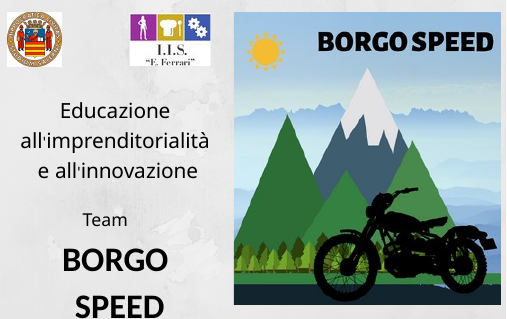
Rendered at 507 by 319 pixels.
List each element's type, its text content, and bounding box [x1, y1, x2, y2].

text_box [233, 12, 501, 305]
text_box Team BORGO SPEED [60, 204, 175, 319]
text_box [129, 13, 211, 66]
title Educazione all'imprenditorialità e all'innovazione [9, 90, 225, 184]
picture [0, 0, 507, 319]
text_box [7, 12, 62, 67]
